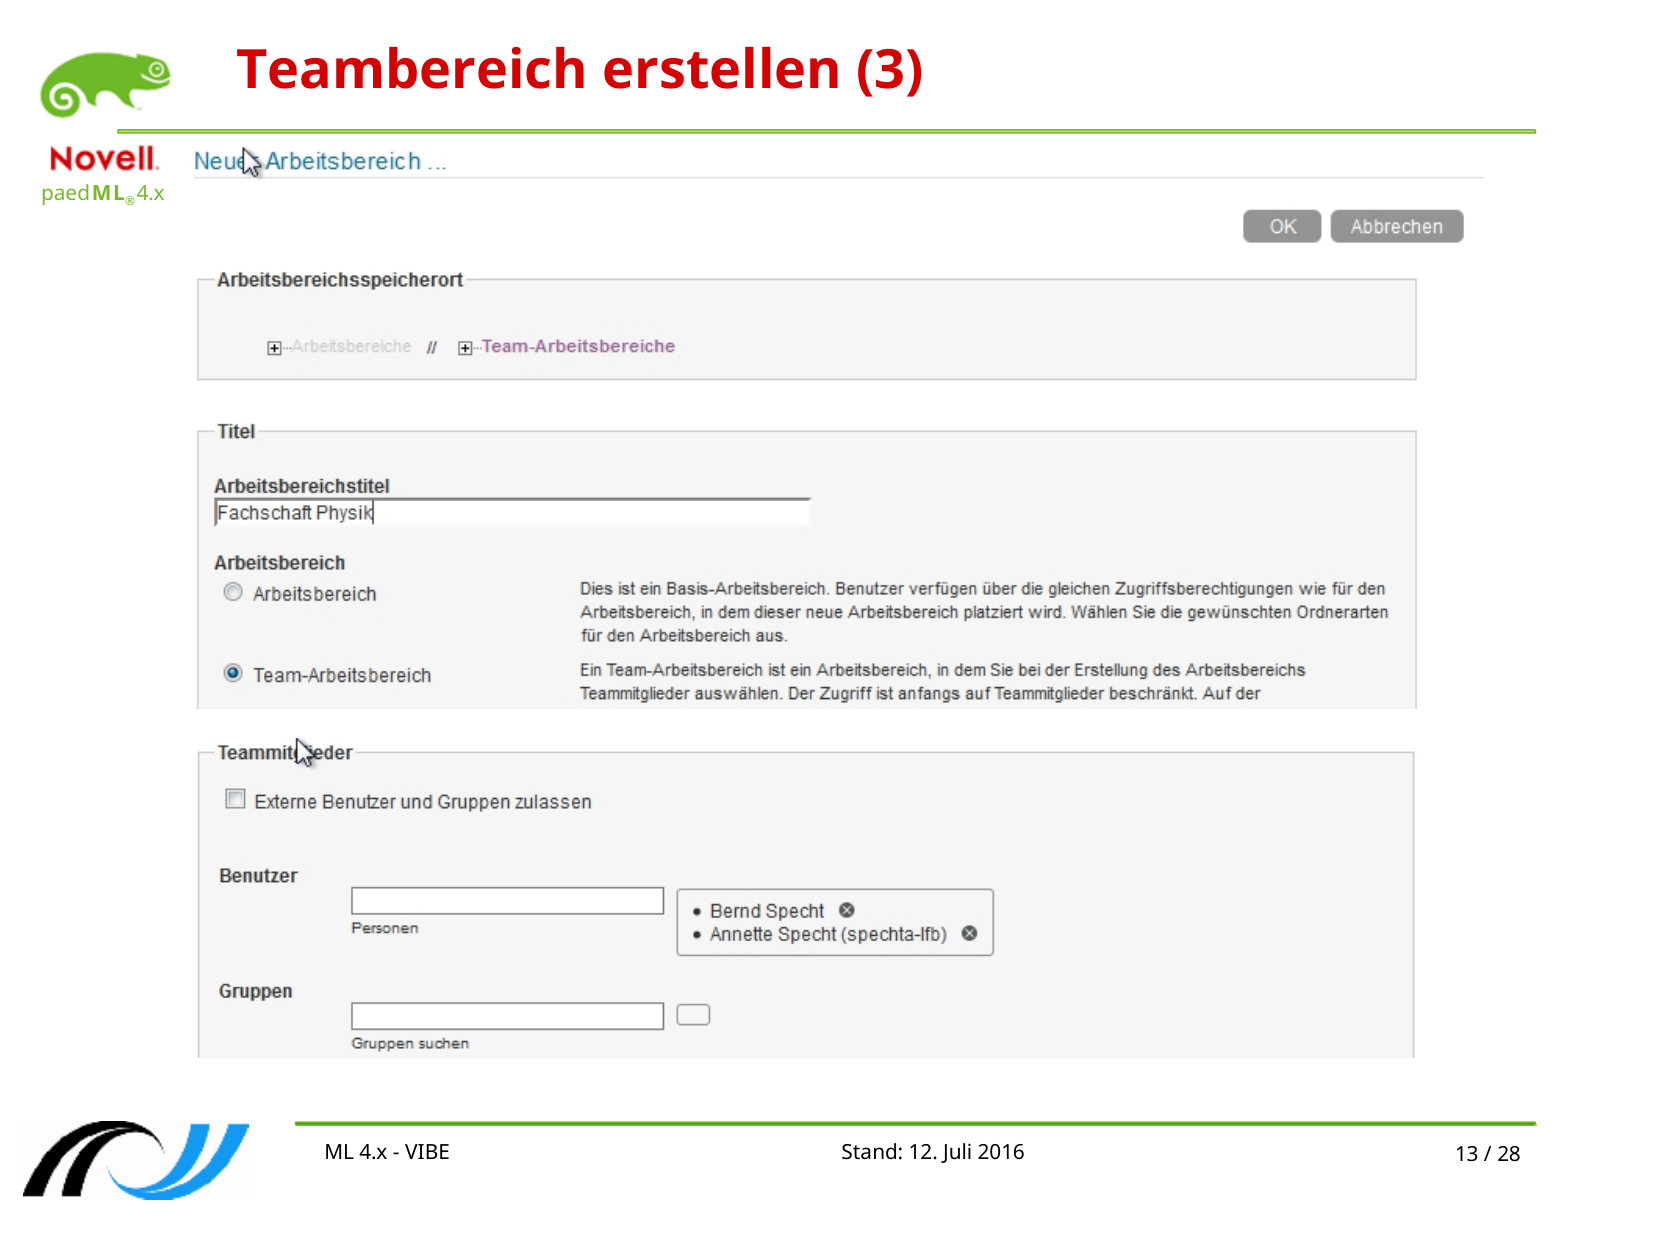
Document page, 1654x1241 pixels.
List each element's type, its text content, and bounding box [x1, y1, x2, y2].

title Teambereich erstellen (3) [236, 17, 1536, 119]
picture [195, 738, 1430, 1058]
picture [26, 35, 184, 193]
picture [188, 146, 1500, 709]
picture [23, 1121, 249, 1200]
